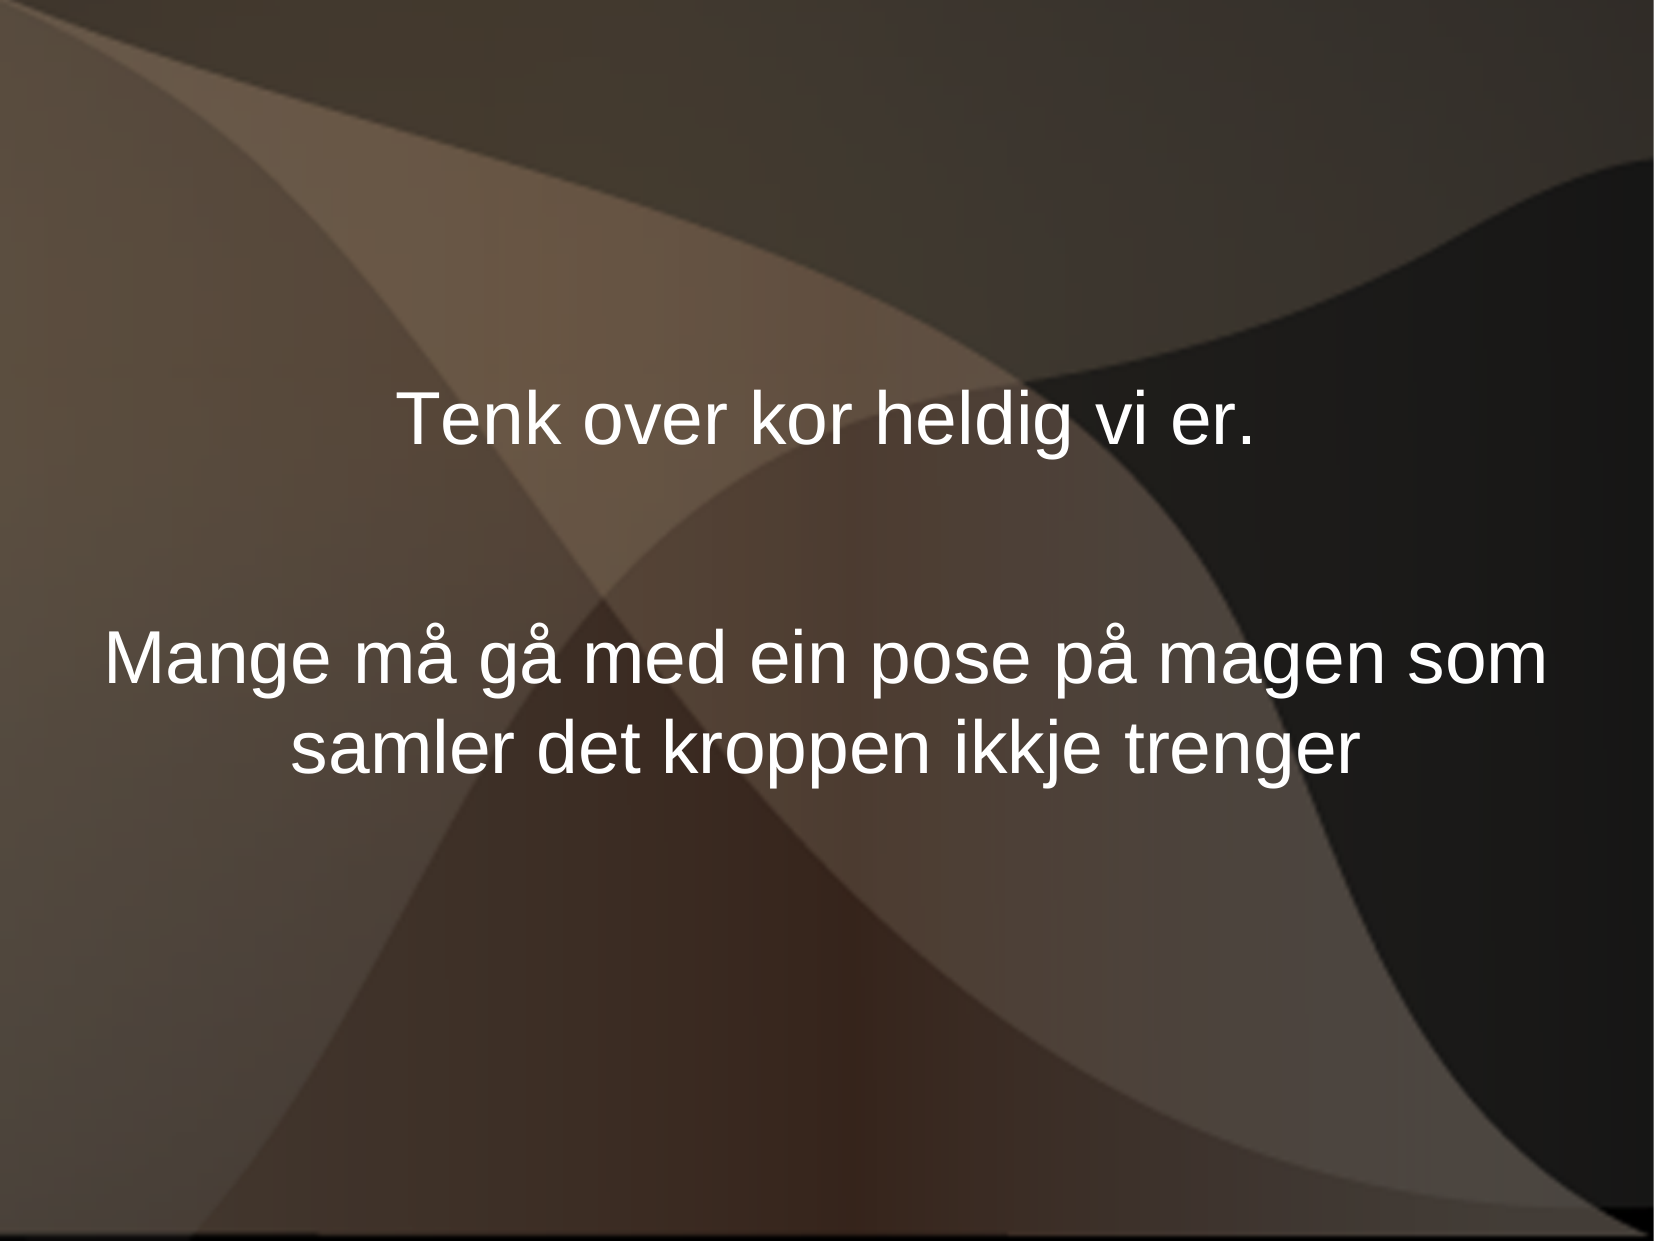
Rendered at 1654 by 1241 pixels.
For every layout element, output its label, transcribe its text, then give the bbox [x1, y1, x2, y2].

subtitle Tenk over kor heldig vi er. Mange må gå med ein pose på magen som samler det kroppen ikkje trenger [82, 49, 1571, 1109]
